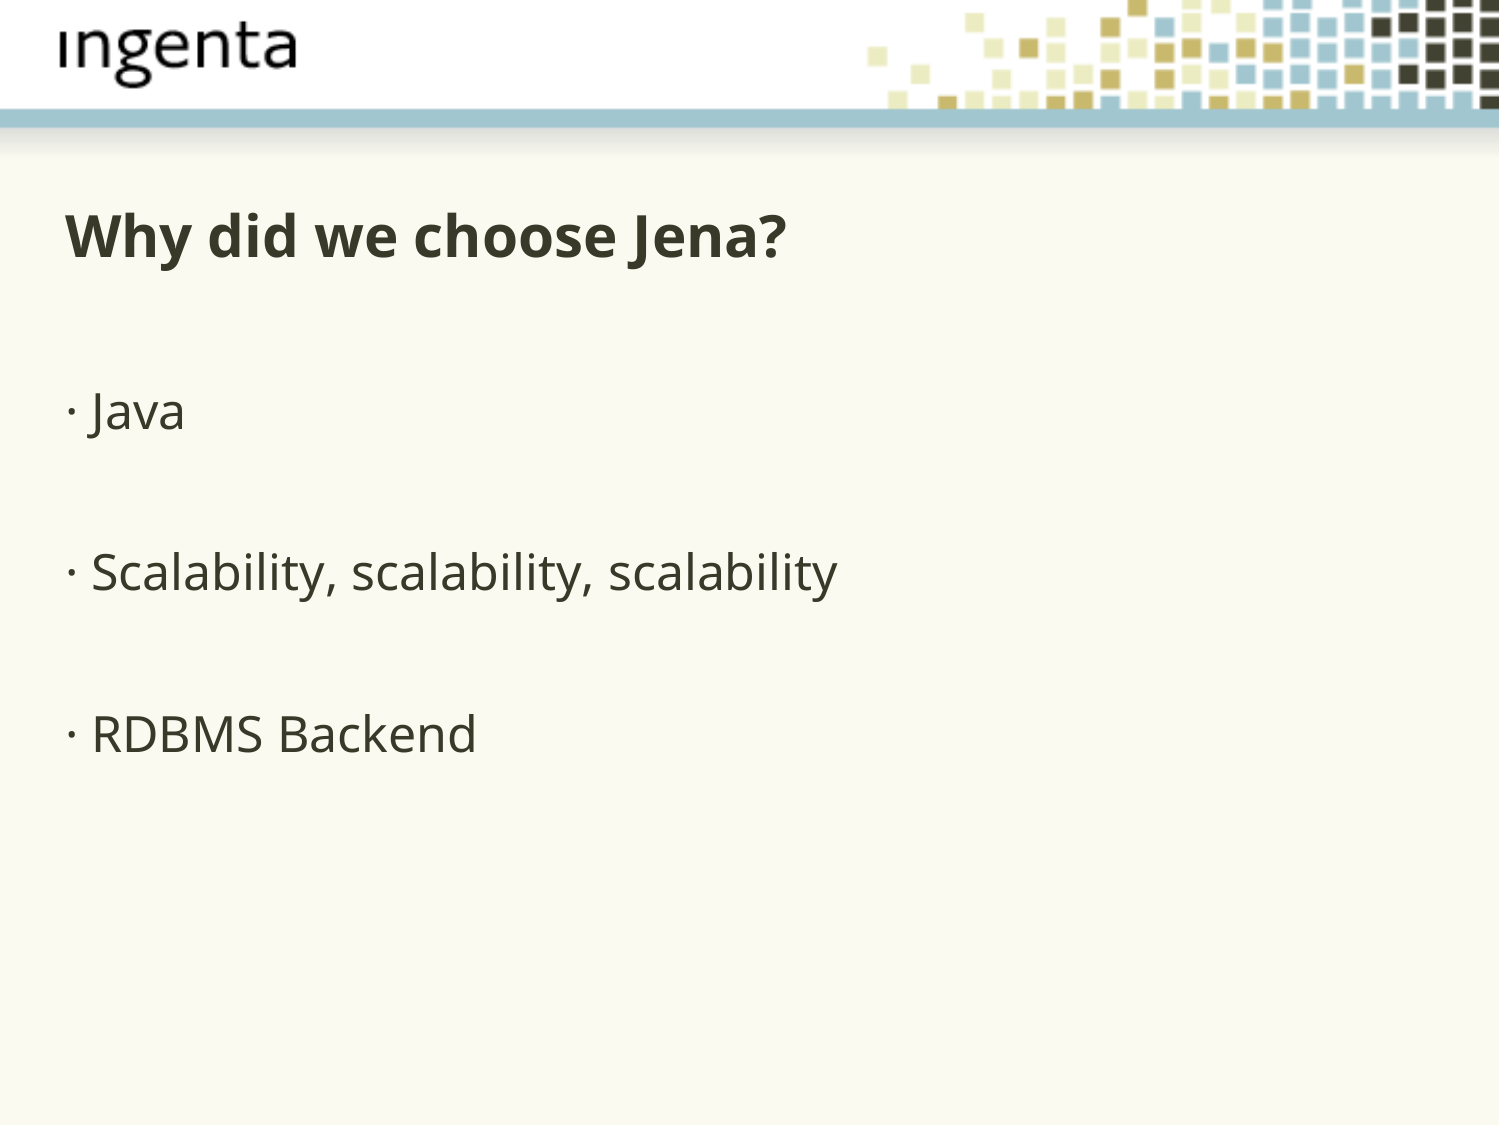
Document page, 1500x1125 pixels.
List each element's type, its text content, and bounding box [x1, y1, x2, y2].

list · Java · Scalability, scalability, scalability · RDBMS Backend [50, 287, 1375, 1000]
title Why did we choose Jena? [50, 187, 1375, 273]
picture [0, 0, 1499, 1125]
